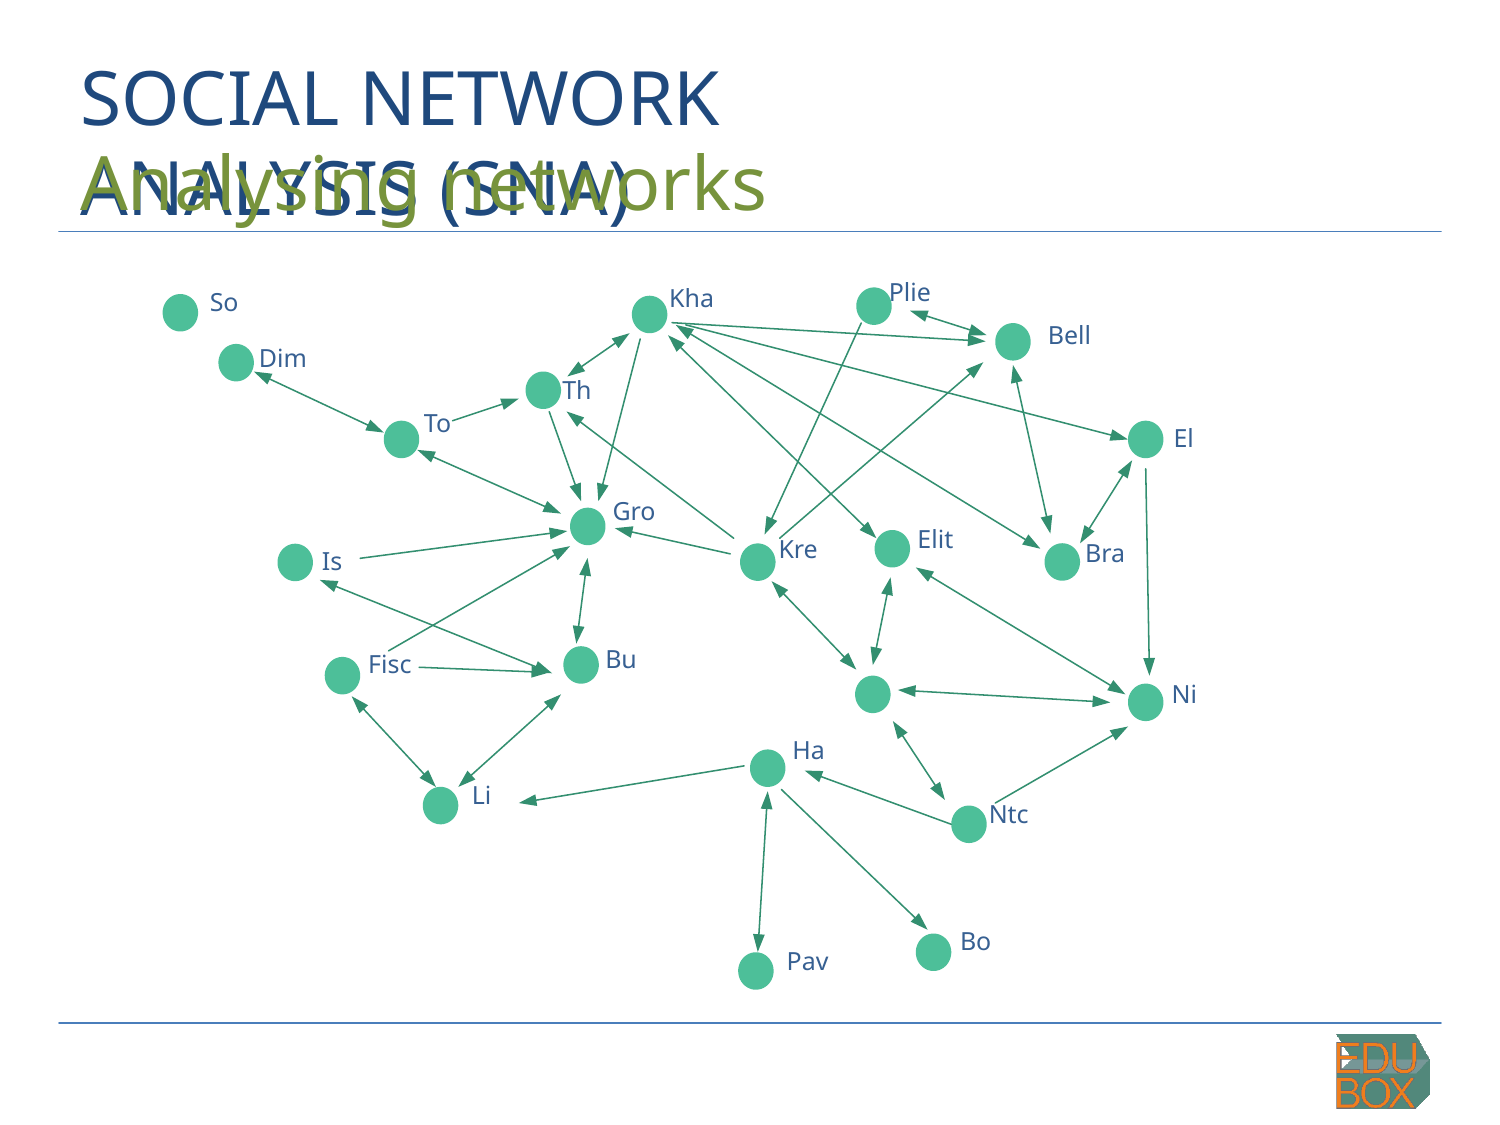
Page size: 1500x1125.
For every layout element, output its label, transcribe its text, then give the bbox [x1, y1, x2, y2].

text_box Elit [902, 516, 966, 562]
text_box [277, 543, 306, 582]
text_box Dim [243, 334, 319, 381]
text_box To [408, 400, 467, 446]
text_box [856, 287, 890, 325]
text_box [874, 530, 905, 568]
text_box [750, 749, 785, 787]
text_box Plie [873, 269, 944, 315]
text_box Fisc [353, 641, 426, 687]
text_box [631, 295, 667, 334]
list Analysing networks [64, 127, 1040, 247]
text_box Bu [590, 636, 651, 682]
text_box [995, 323, 1031, 361]
text_box Kha [654, 274, 726, 321]
title SOCIAL NETWORK ANALYSIS (SNA) [64, 42, 1426, 153]
text_box Bell [1032, 311, 1104, 358]
text_box Bra [1070, 530, 1138, 576]
text_box Th [547, 367, 607, 413]
text_box Pav [771, 937, 844, 984]
text_box [738, 952, 771, 990]
text_box [324, 656, 357, 695]
text_box [1044, 543, 1074, 581]
text_box [570, 507, 604, 546]
text_box [162, 294, 194, 332]
text_box [855, 675, 891, 714]
text_box [525, 371, 547, 409]
text_box Ntc [973, 791, 1042, 837]
text_box Is [306, 537, 355, 583]
text_box Ha [777, 726, 840, 773]
text_box Gro [597, 488, 668, 534]
text_box So [194, 279, 254, 325]
picture [1328, 1028, 1437, 1114]
text_box [740, 543, 773, 581]
text_box [1128, 420, 1158, 459]
text_box [915, 933, 948, 971]
text_box [383, 420, 419, 459]
text_box [422, 786, 456, 825]
text_box El [1158, 414, 1209, 461]
text_box [218, 343, 243, 382]
text_box [563, 646, 590, 684]
text_box [951, 805, 983, 844]
text_box Bo [945, 918, 1006, 964]
text_box [1128, 683, 1157, 722]
text_box Kre [763, 525, 830, 572]
text_box Li [456, 772, 506, 818]
text_box Ni [1156, 670, 1211, 717]
